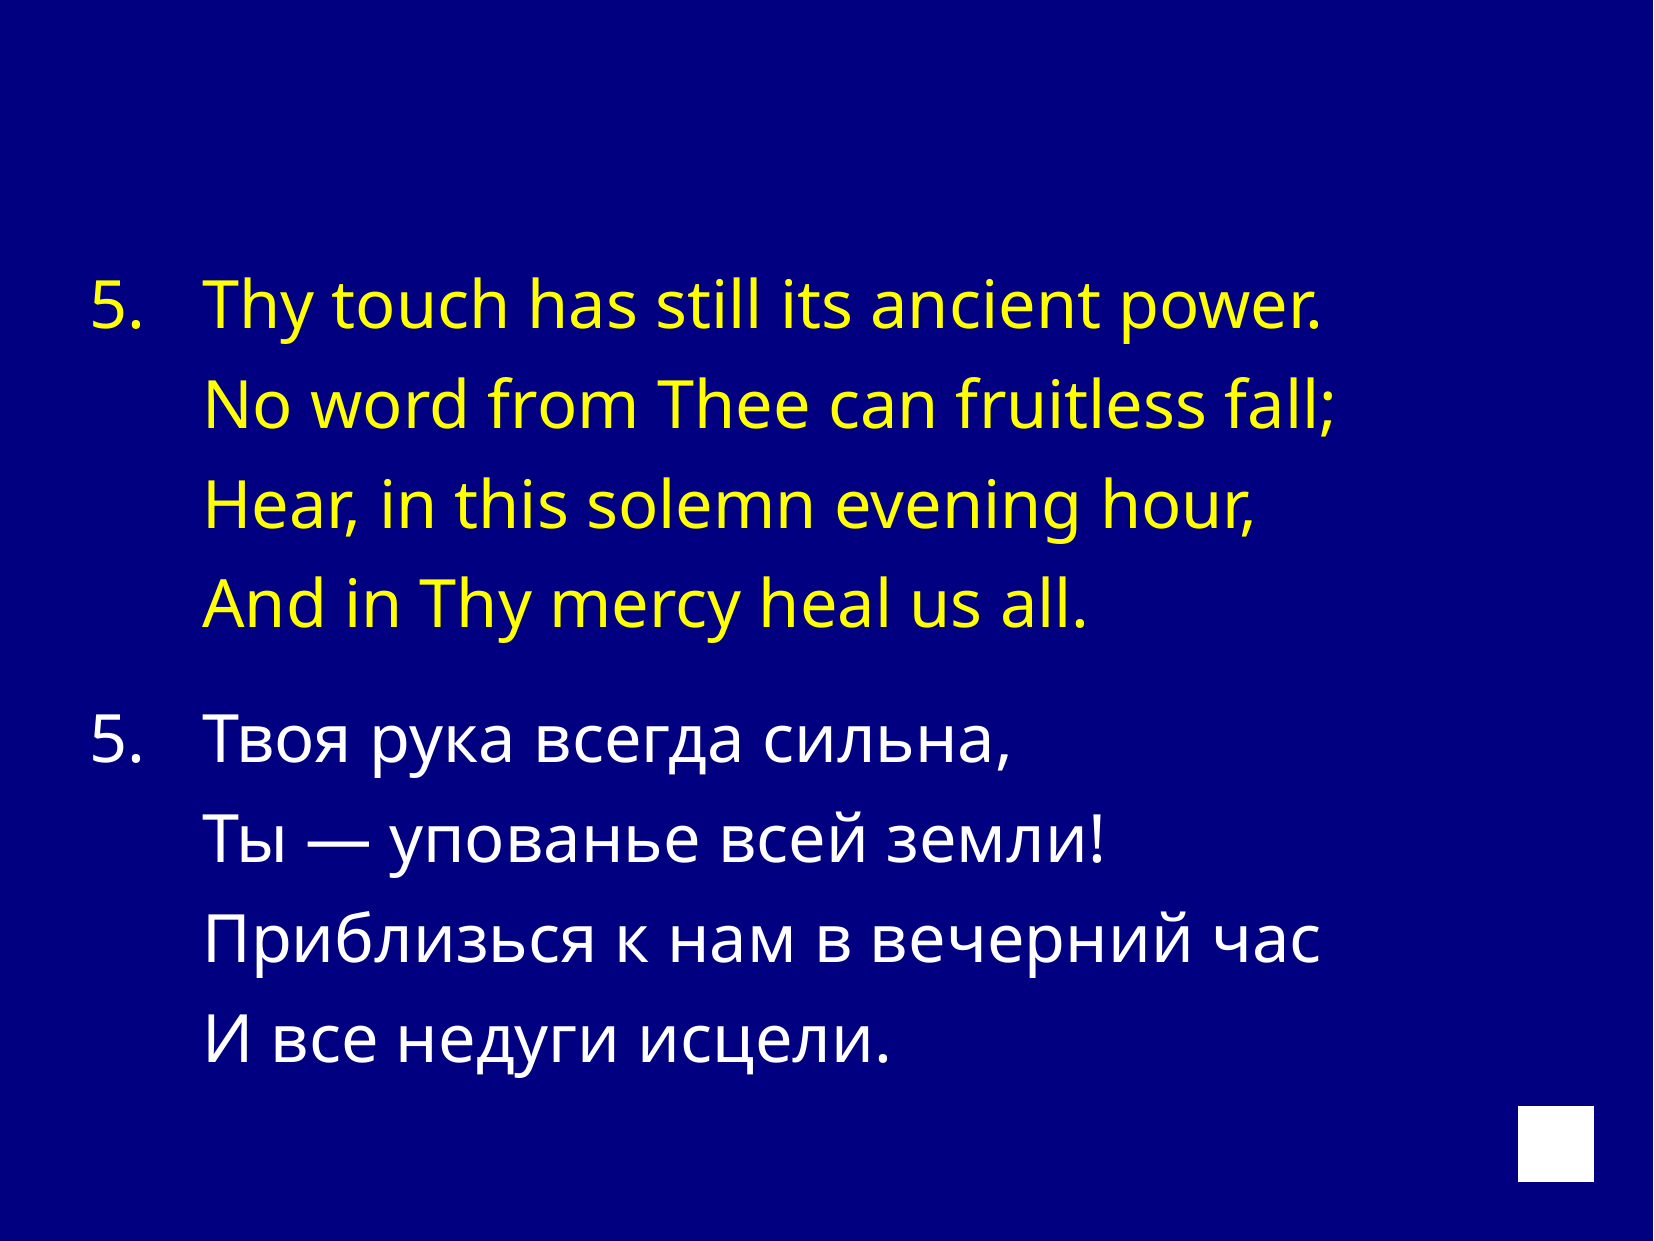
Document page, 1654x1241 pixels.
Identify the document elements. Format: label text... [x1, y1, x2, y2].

text_box 5. Thy touch has still its ancient power. No word from Thee can fruitless fall; Hear, in this solemn evening hour, And in Thy mercy heal us all. [75, 150, 1576, 638]
text_box 5. Твоя рука всегда сильна, Ты — упованье всей земли! Приблизься к нам в вечерний час И все недуги исцели. [75, 675, 1576, 1163]
text_box [1518, 1106, 1594, 1182]
